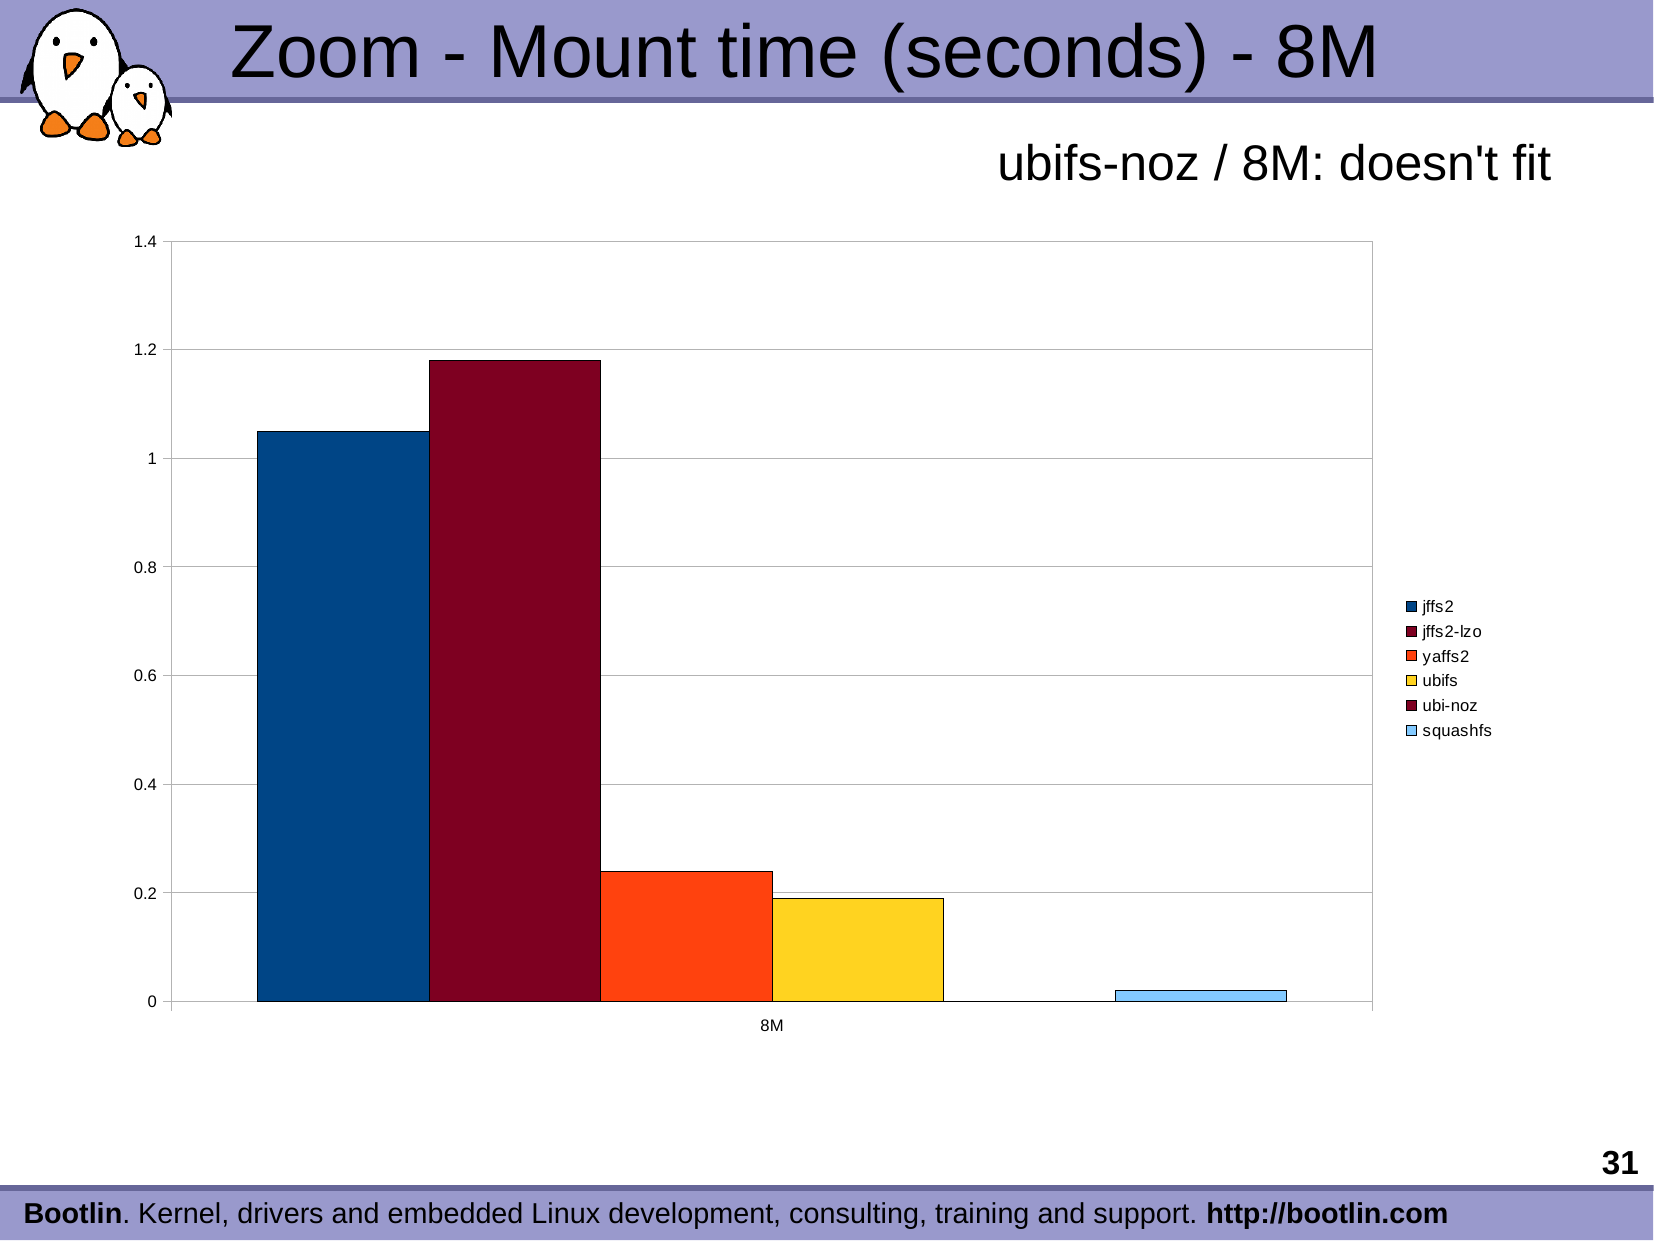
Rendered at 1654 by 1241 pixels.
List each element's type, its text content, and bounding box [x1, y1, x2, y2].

chart [105, 216, 1518, 1066]
title Zoom - Mount time (seconds) - 8M [60, 4, 1551, 98]
picture [20, 8, 172, 147]
text_box ubifs-noz / 8M: doesn't fit [997, 135, 1553, 198]
